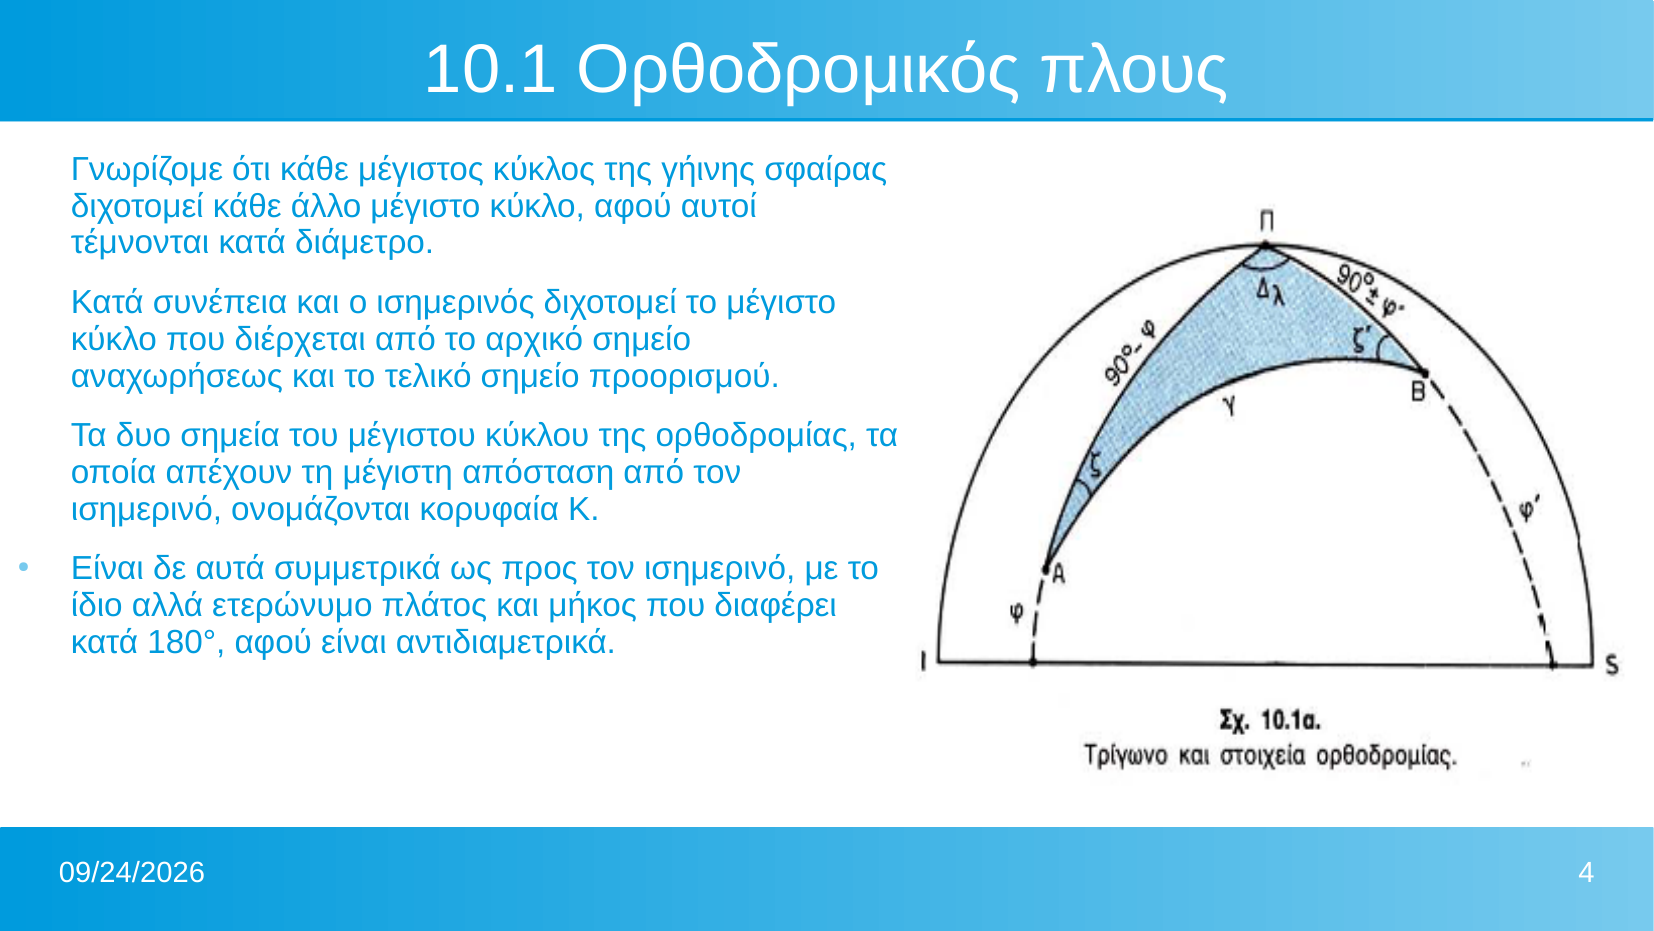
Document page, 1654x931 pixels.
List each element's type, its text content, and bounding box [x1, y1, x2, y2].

picture [900, 172, 1651, 788]
title 10.1 Ορθοδρομικός πλους [59, 29, 1595, 108]
list Γνωρίζομε ότι κάθε μέγιστος κύκλος της γήινης σφαίρας διχοτομεί κάθε άλλο μέγιστο κύκλο, αφού αυτοί τέμνονται κατά διάμετρο. Κατά συνέπεια και ο ισημερινός διχοτομεί το μέγιστο κύκλο που διέρχεται από το αρχικό σημείο αναχωρήσεως και το τελικό σημείο προορισμού. Τα δυο σημεία του μέγιστου κύκλου της ορθοδρομίας, τα οποία απέχουν τη μέγιστη απόσταση από τον ισημερινό, ονομάζονται κορυφαία Κ. Είναι δε αυτά συμμετρικά ως προς τον ισημερινό, με το ίδιο αλλά ετερώνυμο πλάτος και μήκος που διαφέρει κατά 180°, αφού είναι αντιδιαμετρικά. [0, 150, 901, 788]
